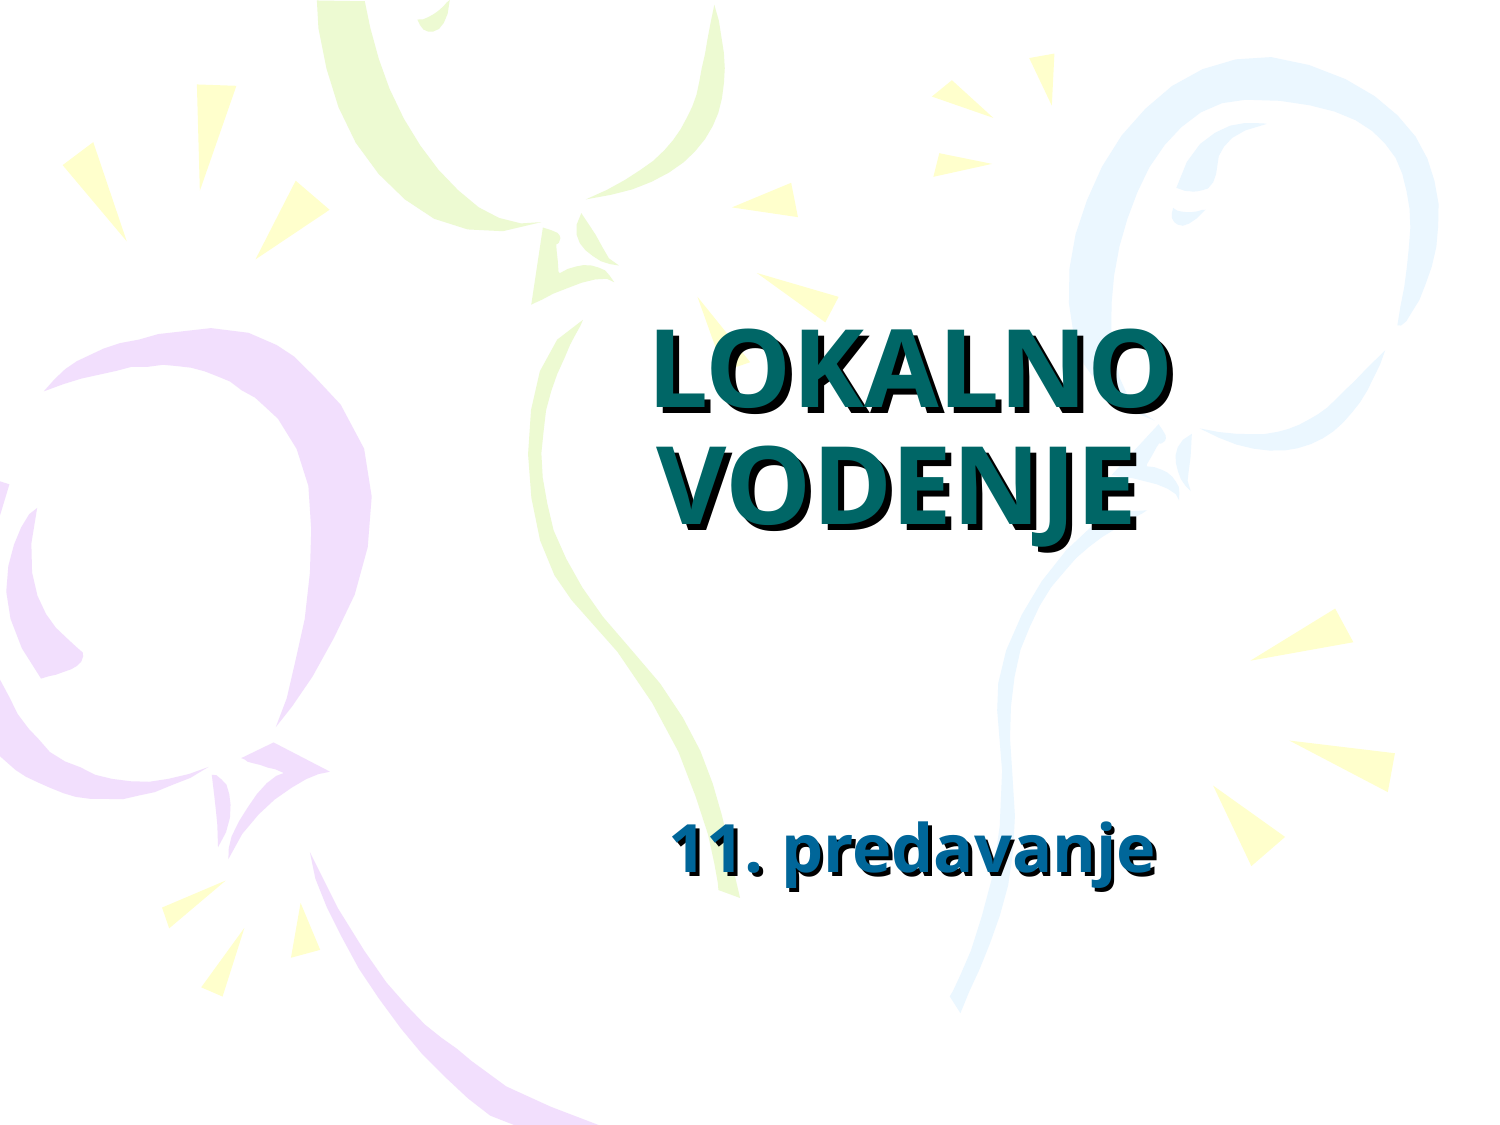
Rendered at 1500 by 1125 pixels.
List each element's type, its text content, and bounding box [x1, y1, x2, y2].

title LOKALNO VODENJE [402, 97, 1419, 686]
subtitle 11. predavanje [408, 702, 1417, 946]
